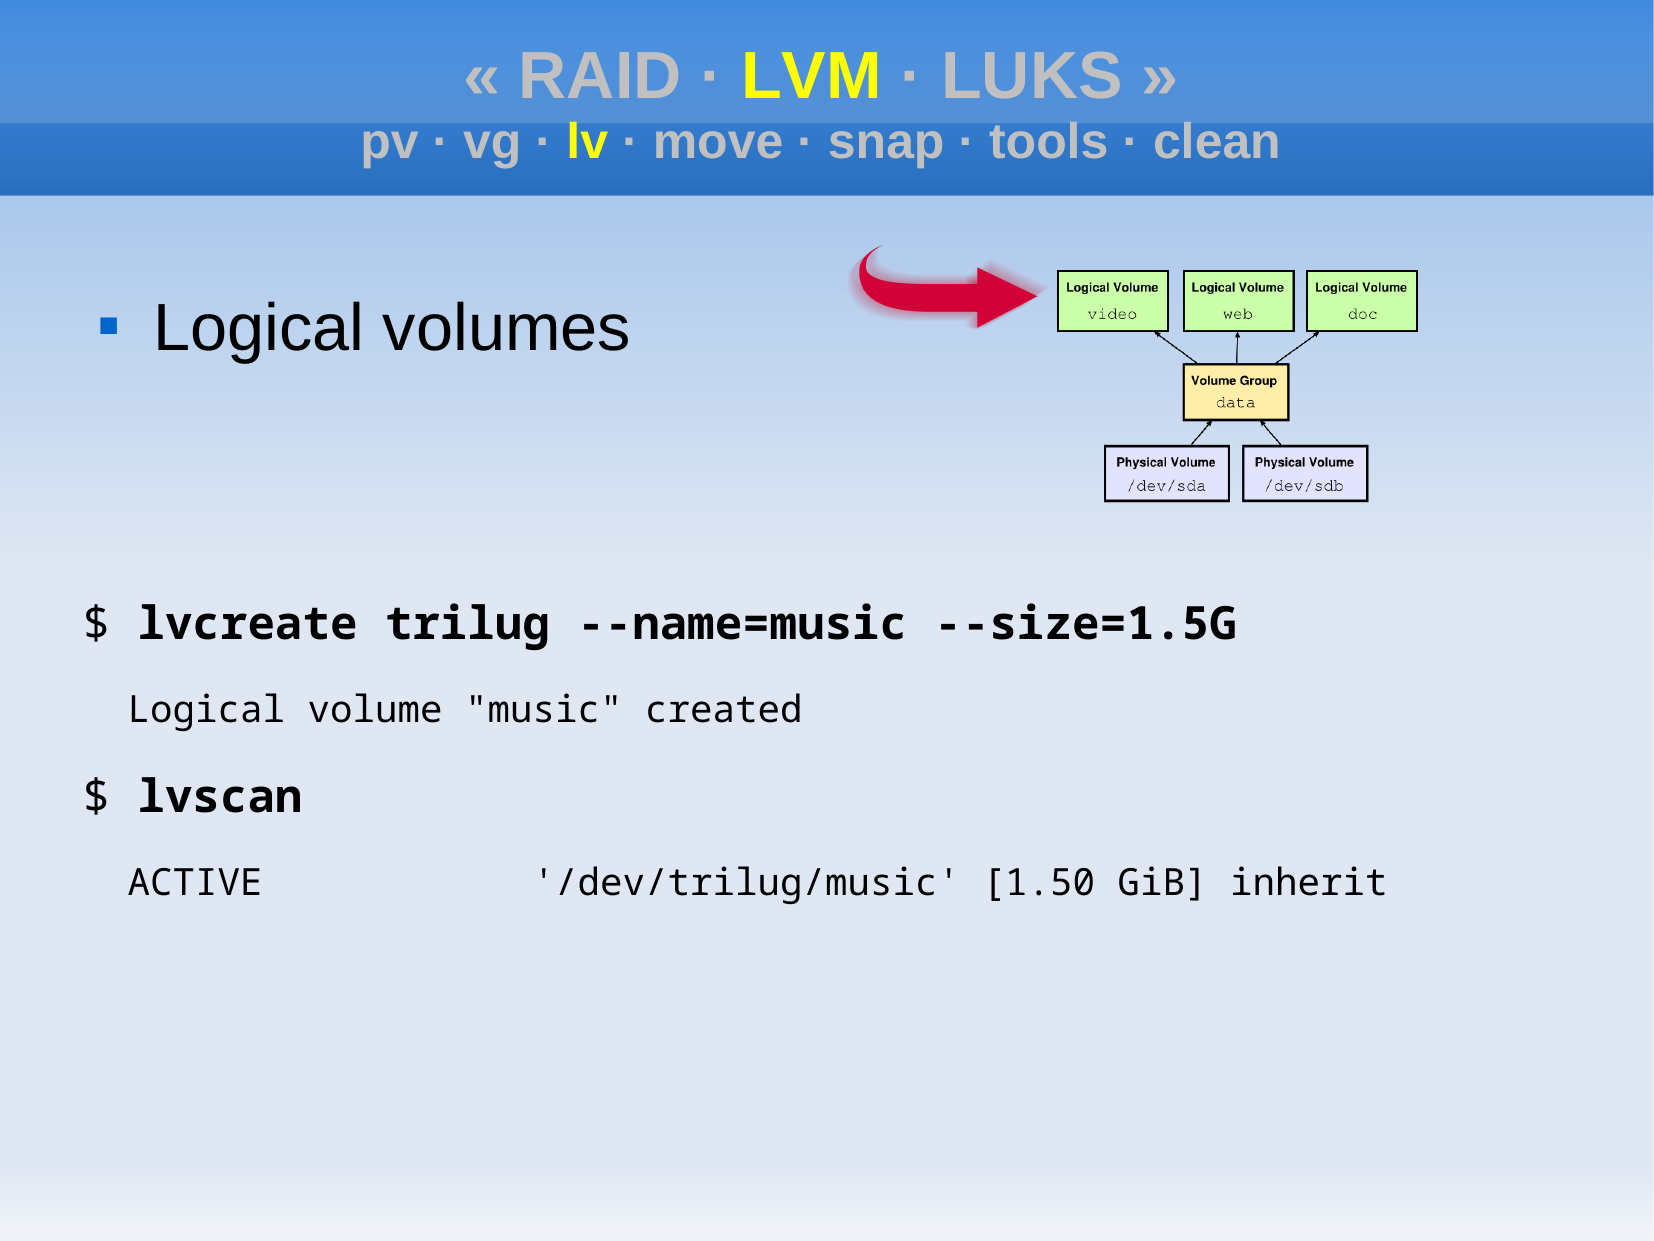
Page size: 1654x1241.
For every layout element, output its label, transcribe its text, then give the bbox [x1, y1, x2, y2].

picture [0, 0, 1654, 1241]
list Logical volumes $ lvcreate trilug --name=music --size=1.5G Logical volume "music" created $ lvscan ACTIVE '/dev/trilug/music' [1.50 GiB] inherit [82, 290, 1571, 1109]
title « RAID · LVM · LUKS » pv · vg · lv · move · snap · tools · clean [76, 0, 1565, 208]
